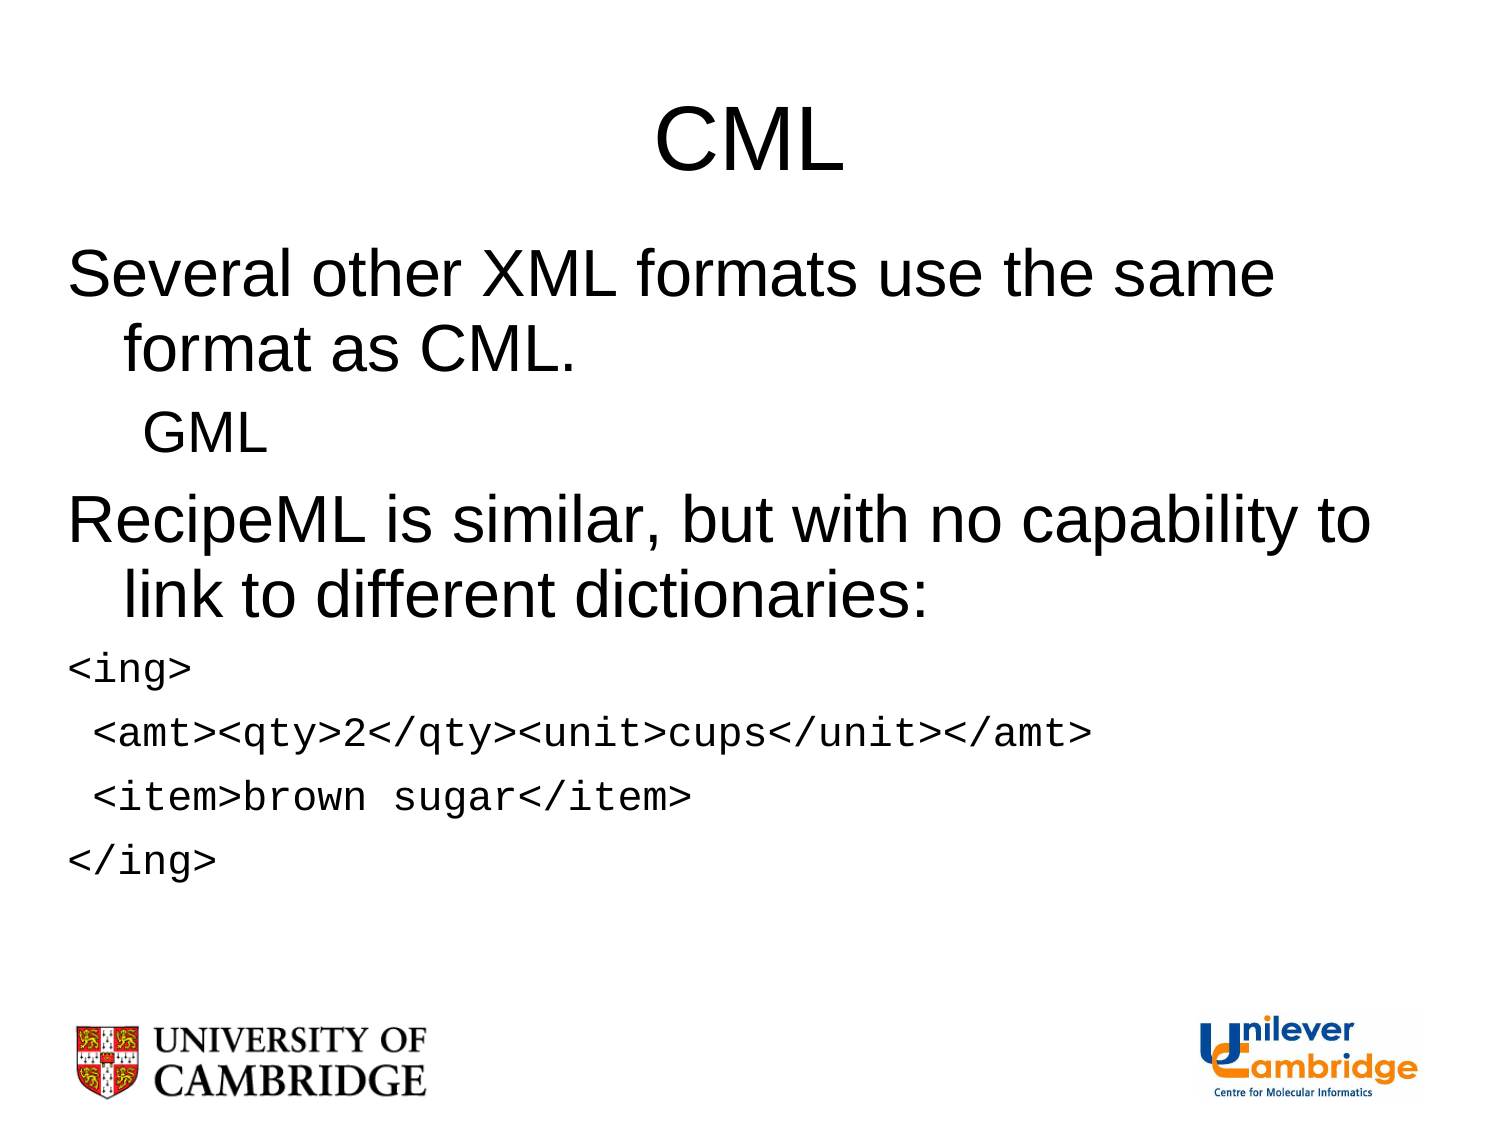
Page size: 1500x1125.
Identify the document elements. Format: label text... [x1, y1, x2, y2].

picture [62, 1012, 438, 1105]
picture [1197, 1012, 1421, 1101]
title CML [75, 52, 1426, 226]
list Several other XML formats use the same format as CML. GML RecipeML is similar, but with no capability to link to different dictionaries: <ing> <amt><qty>2</qty><unit>cups</unit></amt> <item>brown sugar</item> </ing> [67, 236, 1418, 964]
